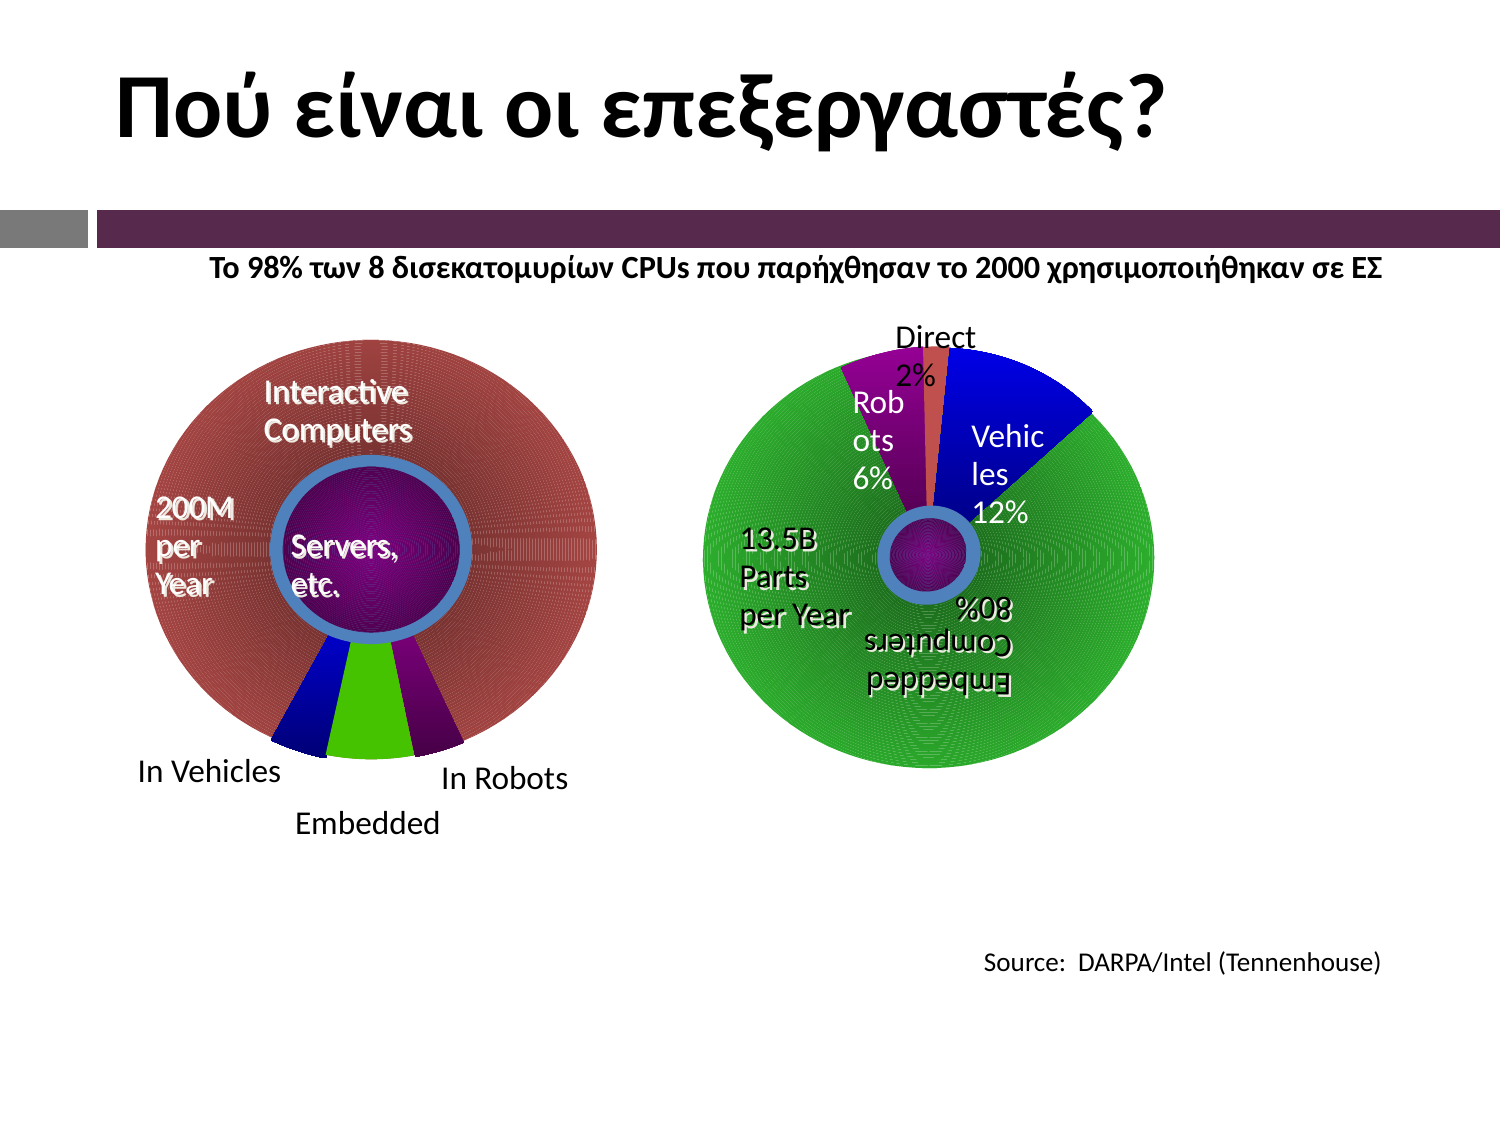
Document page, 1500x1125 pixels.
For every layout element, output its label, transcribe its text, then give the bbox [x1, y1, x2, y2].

list Το 98% των 8 δισεκατομυρίων CPUs που παρήχθησαν το 2000 χρησιμοποιήθηκαν σε ΕΣ [7, 243, 1495, 319]
text_box Direct 2% [864, 302, 1009, 368]
text_box Robots 6% [821, 367, 941, 433]
text_box [265, 339, 477, 364]
text_box [702, 358, 1155, 779]
text_box Embedded Computers 80% [791, 606, 1044, 720]
text_box Servers, etc. [275, 518, 466, 598]
text_box Source: DARPA/Intel (Tennenhouse) [967, 938, 1406, 987]
text_box 13.5B Parts per Year [708, 503, 890, 586]
text_box 200M per Year [140, 477, 271, 613]
text_box [837, 357, 864, 367]
text_box In Vehicles [122, 744, 298, 798]
text_box [153, 372, 597, 779]
text_box Vehicles 12% [940, 401, 1082, 467]
title Πού είναι οι επεξεργαστές? [100, 19, 1438, 182]
text_box Embedded [280, 796, 458, 851]
text_box Interactive Computers [248, 364, 493, 444]
text_box In Robots [425, 751, 586, 806]
